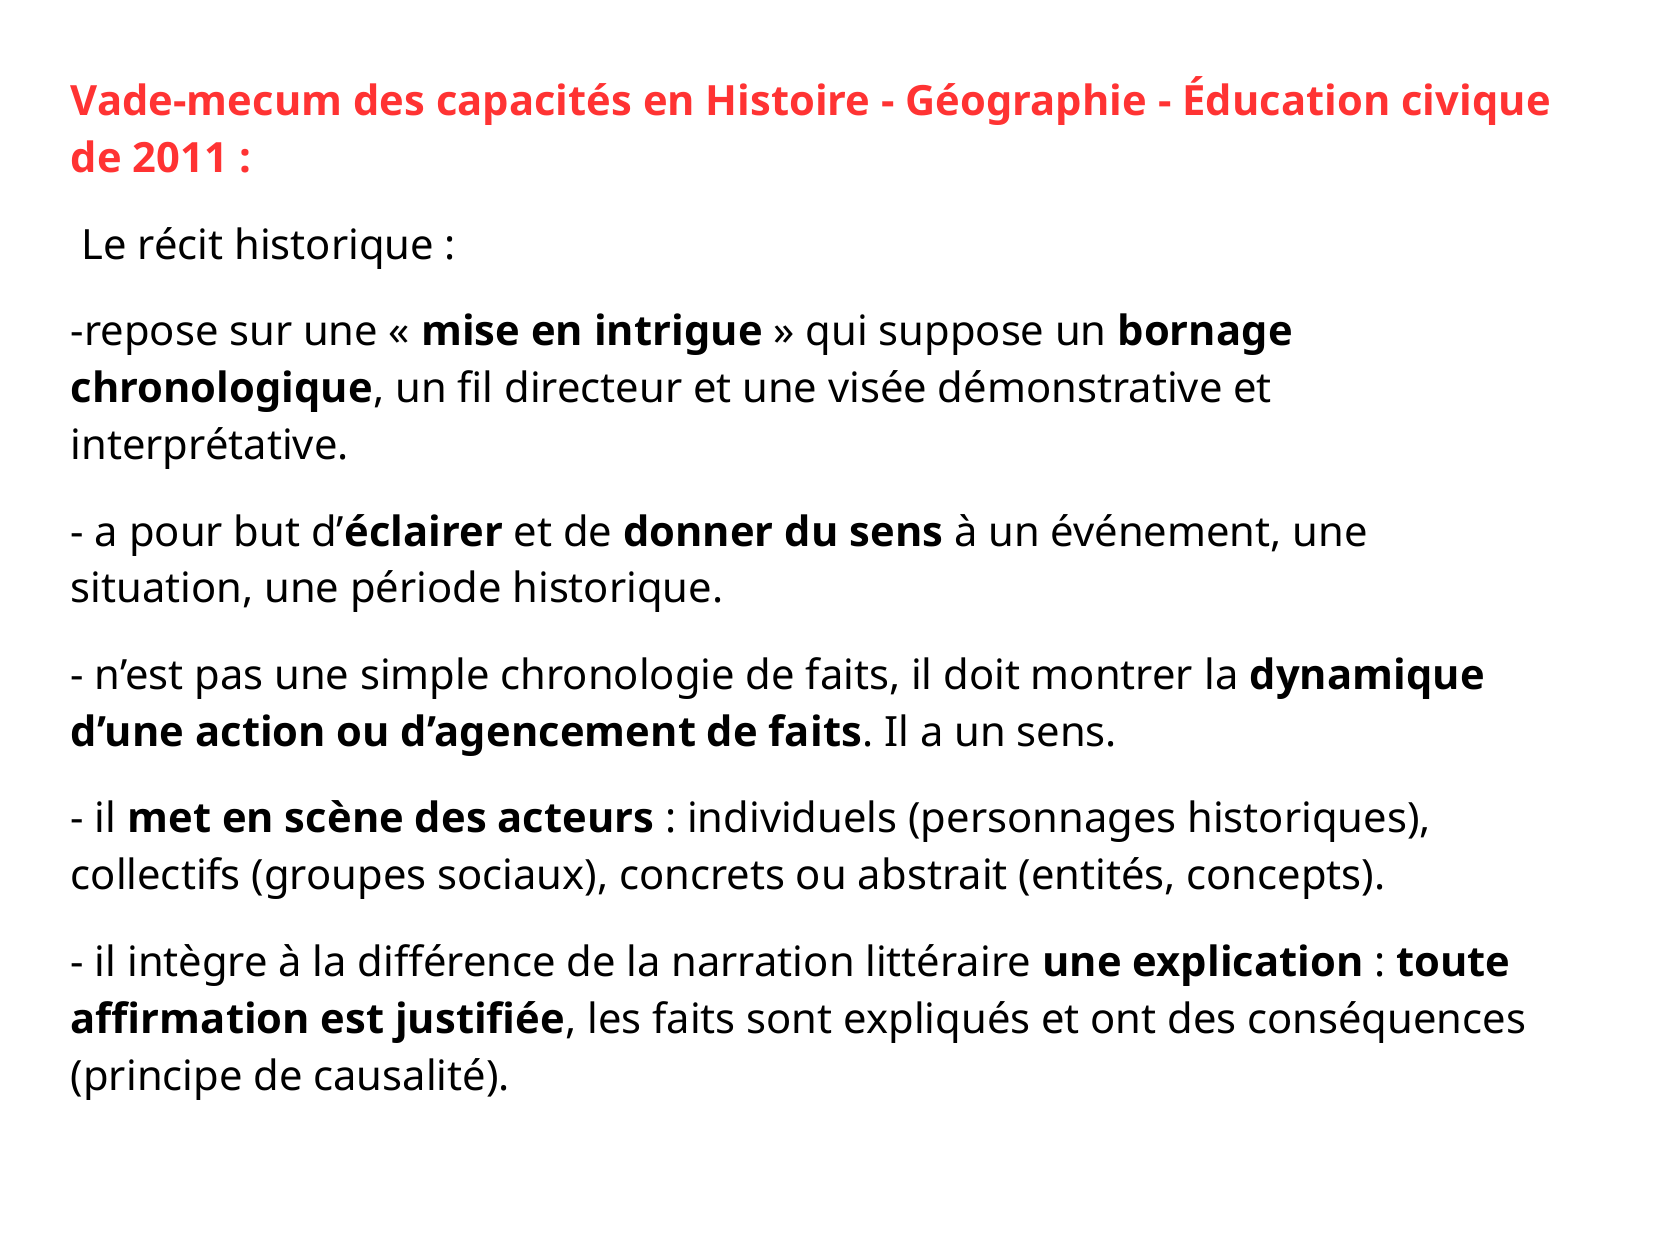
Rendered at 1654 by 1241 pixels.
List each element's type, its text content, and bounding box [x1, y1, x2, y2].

list Vade-mecum des capacités en Histoire - Géographie - Éducation civique de 2011 : Le récit historique : -repose sur une « mise en intrigue » qui suppose un bornage chronologique, un fil directeur et une visée démonstrative et interprétative. - a pour but d’éclairer et de donner du sens à un événement, une situation, une période historique. - n’est pas une simple chronologie de faits, il doit montrer la dynamique d’une action ou d’agencement de faits. Il a un sens. - il met en scène des acteurs : individuels (personnages historiques), collectifs (groupes sociaux), concrets ou abstrait (entités, concepts). - il intègre à la différence de la narration littéraire une explication : toute affirmation est justifiée, les faits sont expliqués et ont des conséquences (principe de causalité). [70, 70, 1560, 957]
